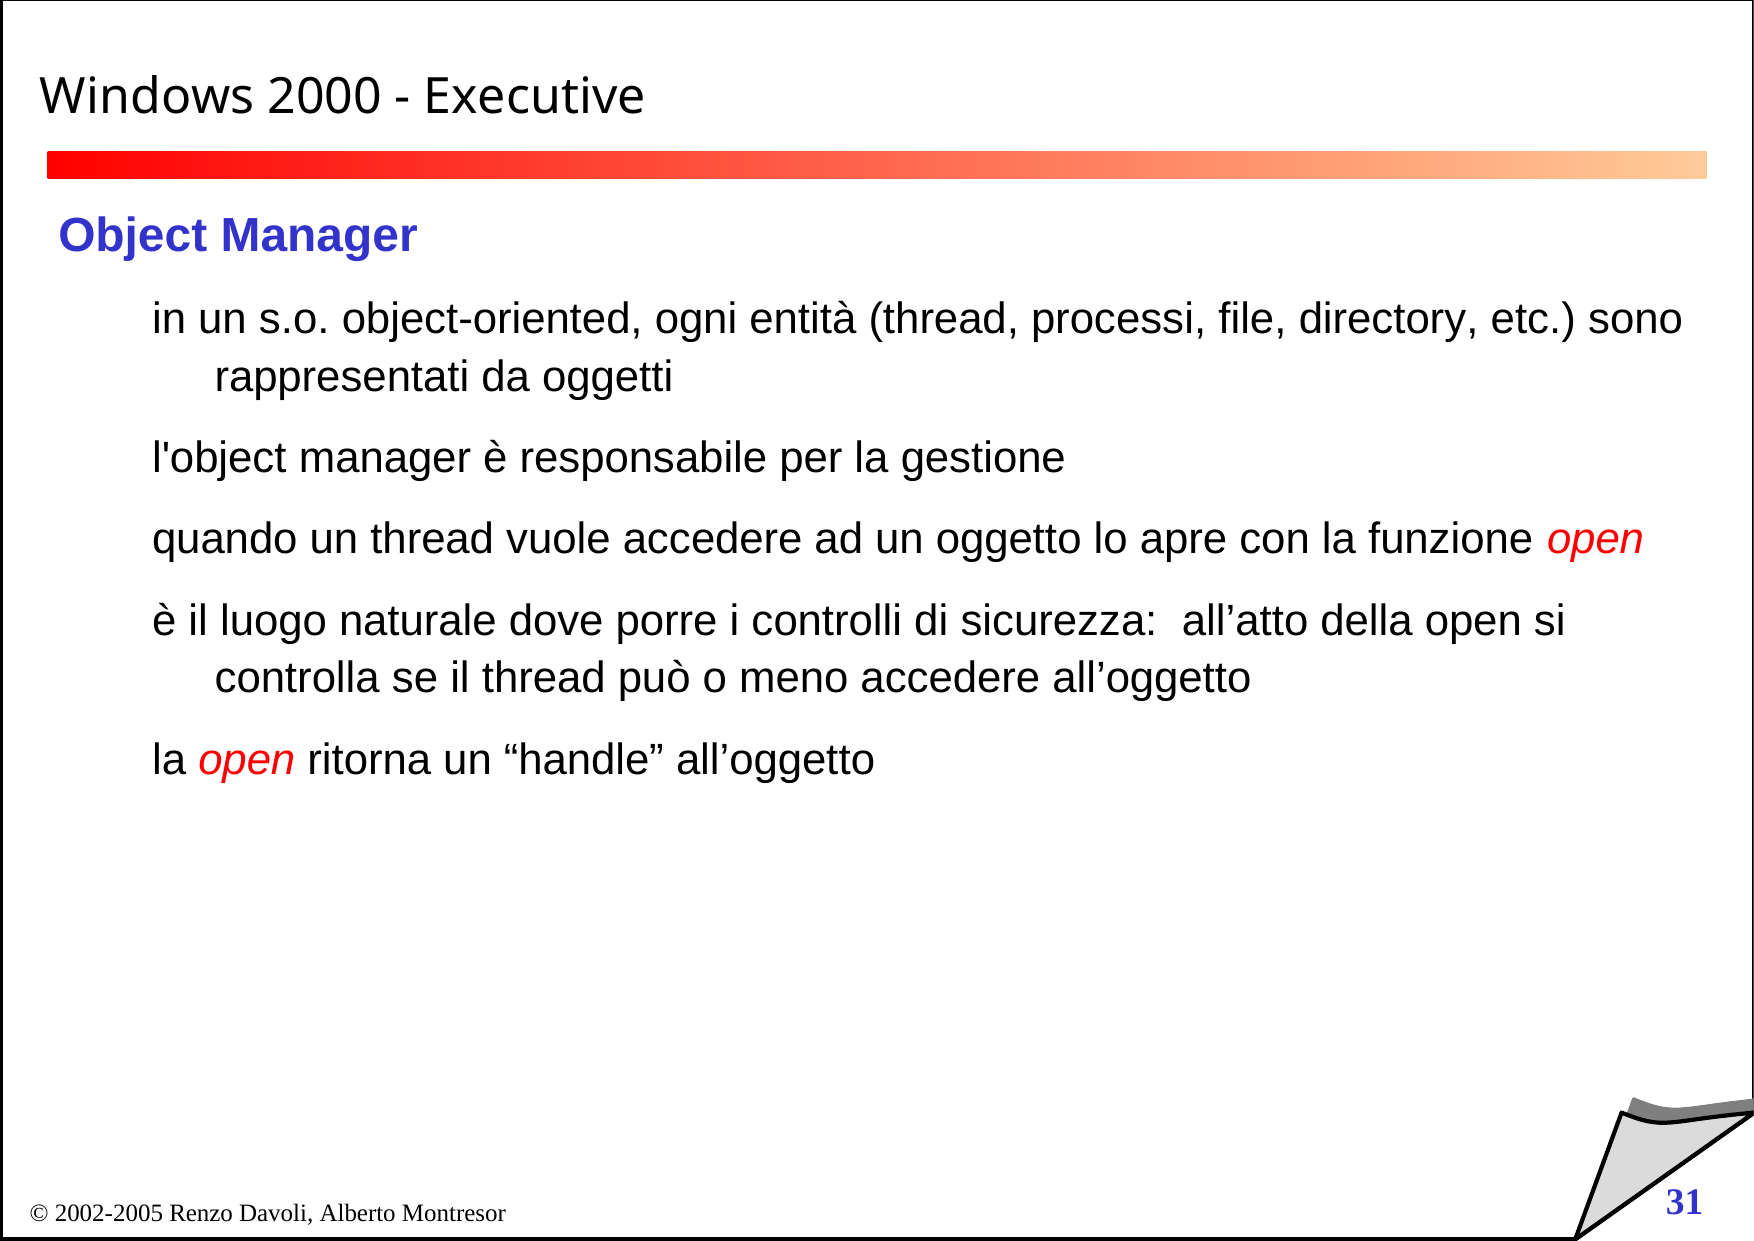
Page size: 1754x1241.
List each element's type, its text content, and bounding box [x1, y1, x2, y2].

list Object Manager in un s.o. object-oriented, ogni entità (thread, processi, file, directory, etc.) sono rappresentati da oggetti l'object manager è responsabile per la gestione quando un thread vuole accedere ad un oggetto lo apre con la funzione open è il luogo naturale dove porre i controlli di sicurezza: all’atto della open si controlla se il thread può o meno accedere all’oggetto la open ritorna un “handle” all’oggetto [58, 206, 1695, 967]
title Windows 2000 - Executive [40, 49, 1713, 144]
